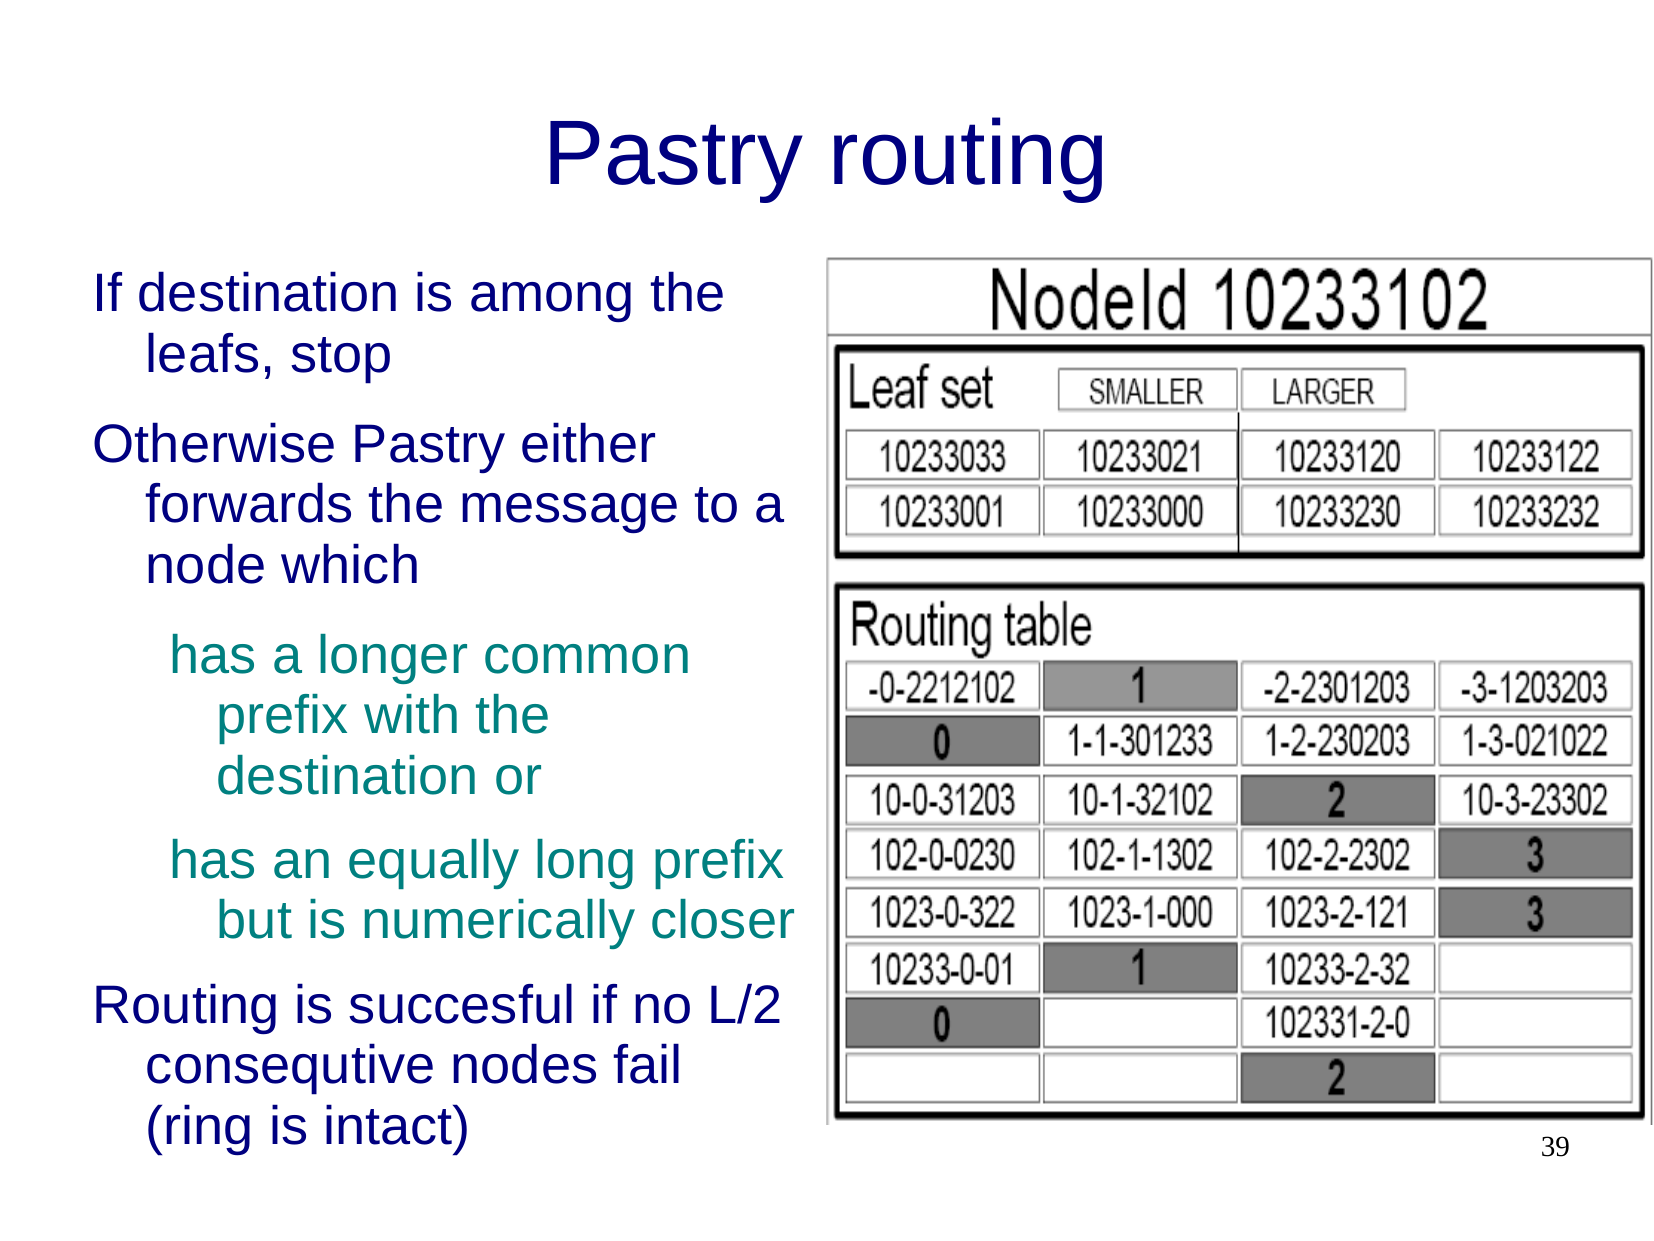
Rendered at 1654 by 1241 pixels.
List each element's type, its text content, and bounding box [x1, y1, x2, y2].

title Pastry routing [82, 49, 1571, 257]
picture [825, 254, 1653, 1126]
list If destination is among the leafs, stop Otherwise Pastry either forwards the message to a node which has a longer common prefix with the destination or has an equally long prefix but is numerically closer Routing is succesful if no L/2 consequtive nodes fail (ring is intact) [75, 262, 801, 1217]
